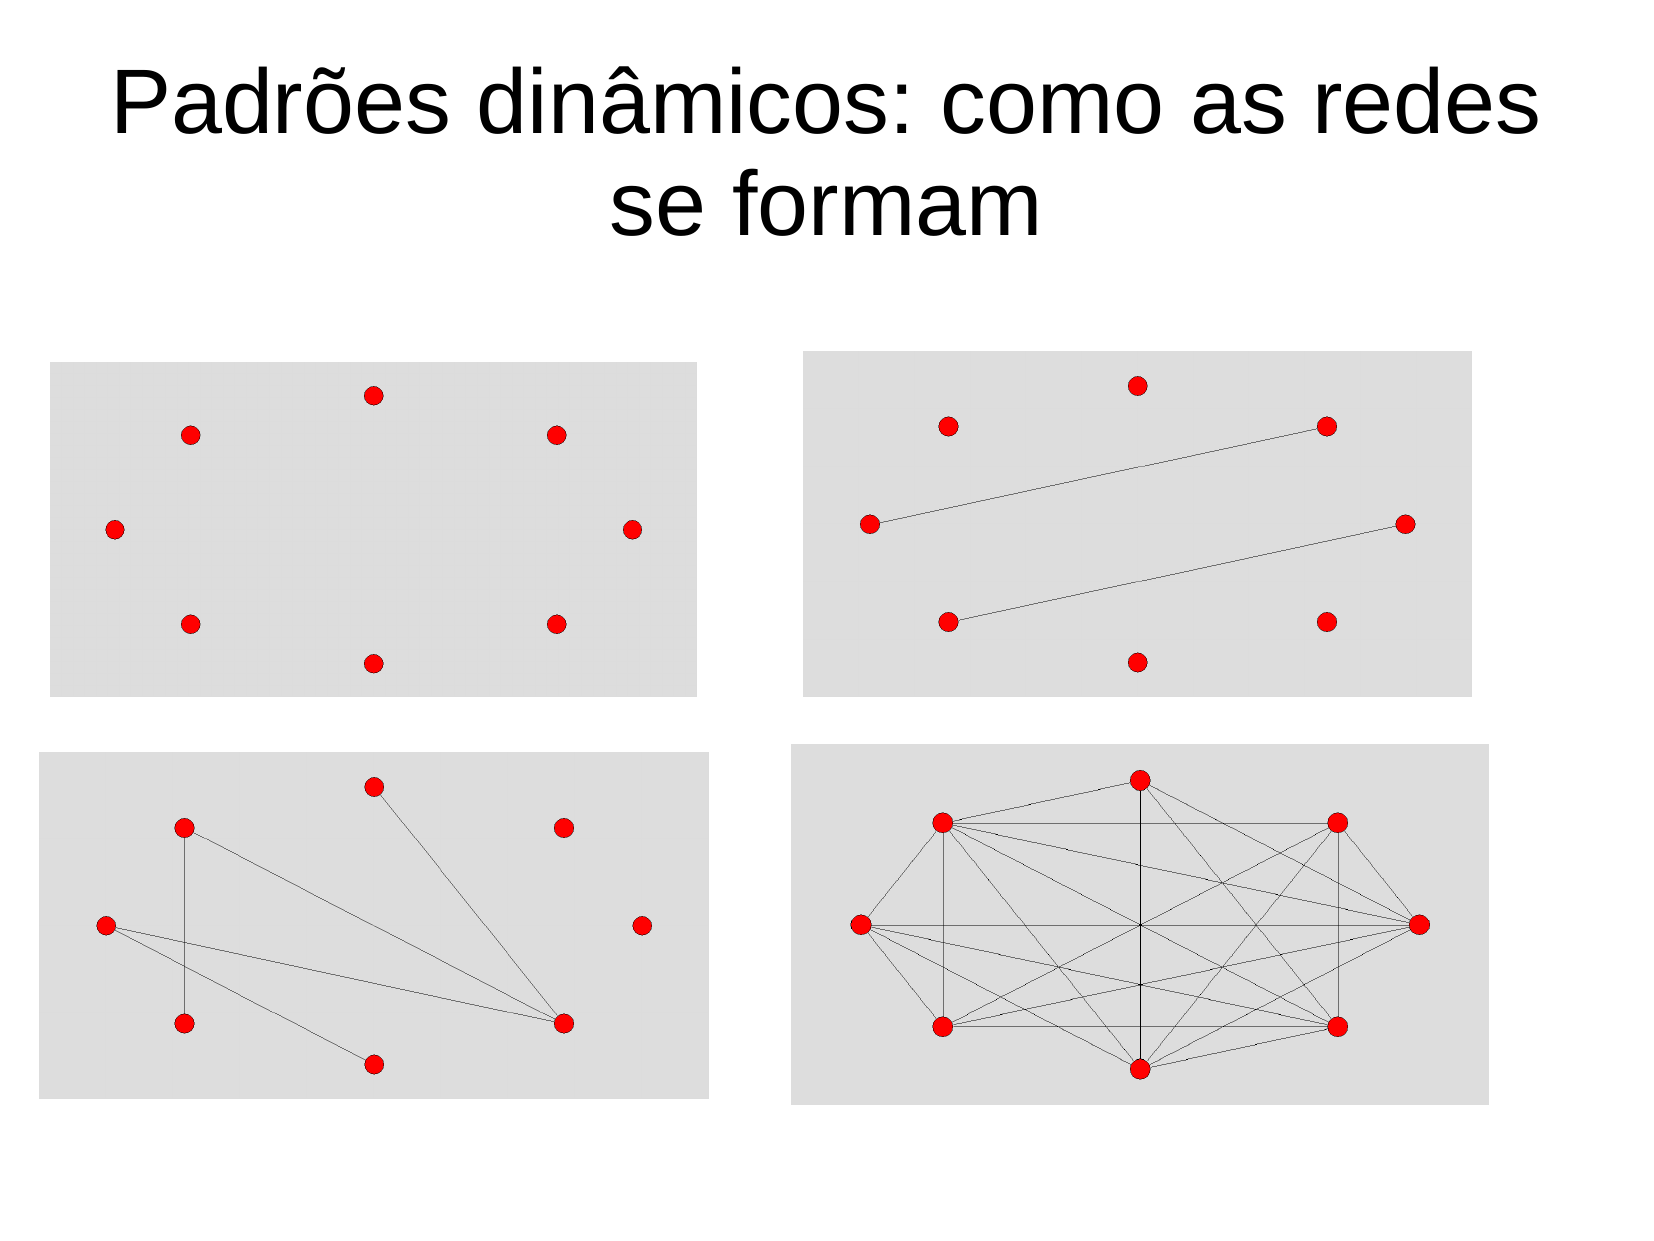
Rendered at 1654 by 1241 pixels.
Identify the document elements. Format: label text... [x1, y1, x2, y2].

picture [791, 744, 1489, 1105]
picture [803, 351, 1472, 697]
picture [50, 362, 697, 697]
picture [39, 752, 709, 1099]
title Padrões dinâmicos: como as redes se formam [82, 49, 1571, 257]
